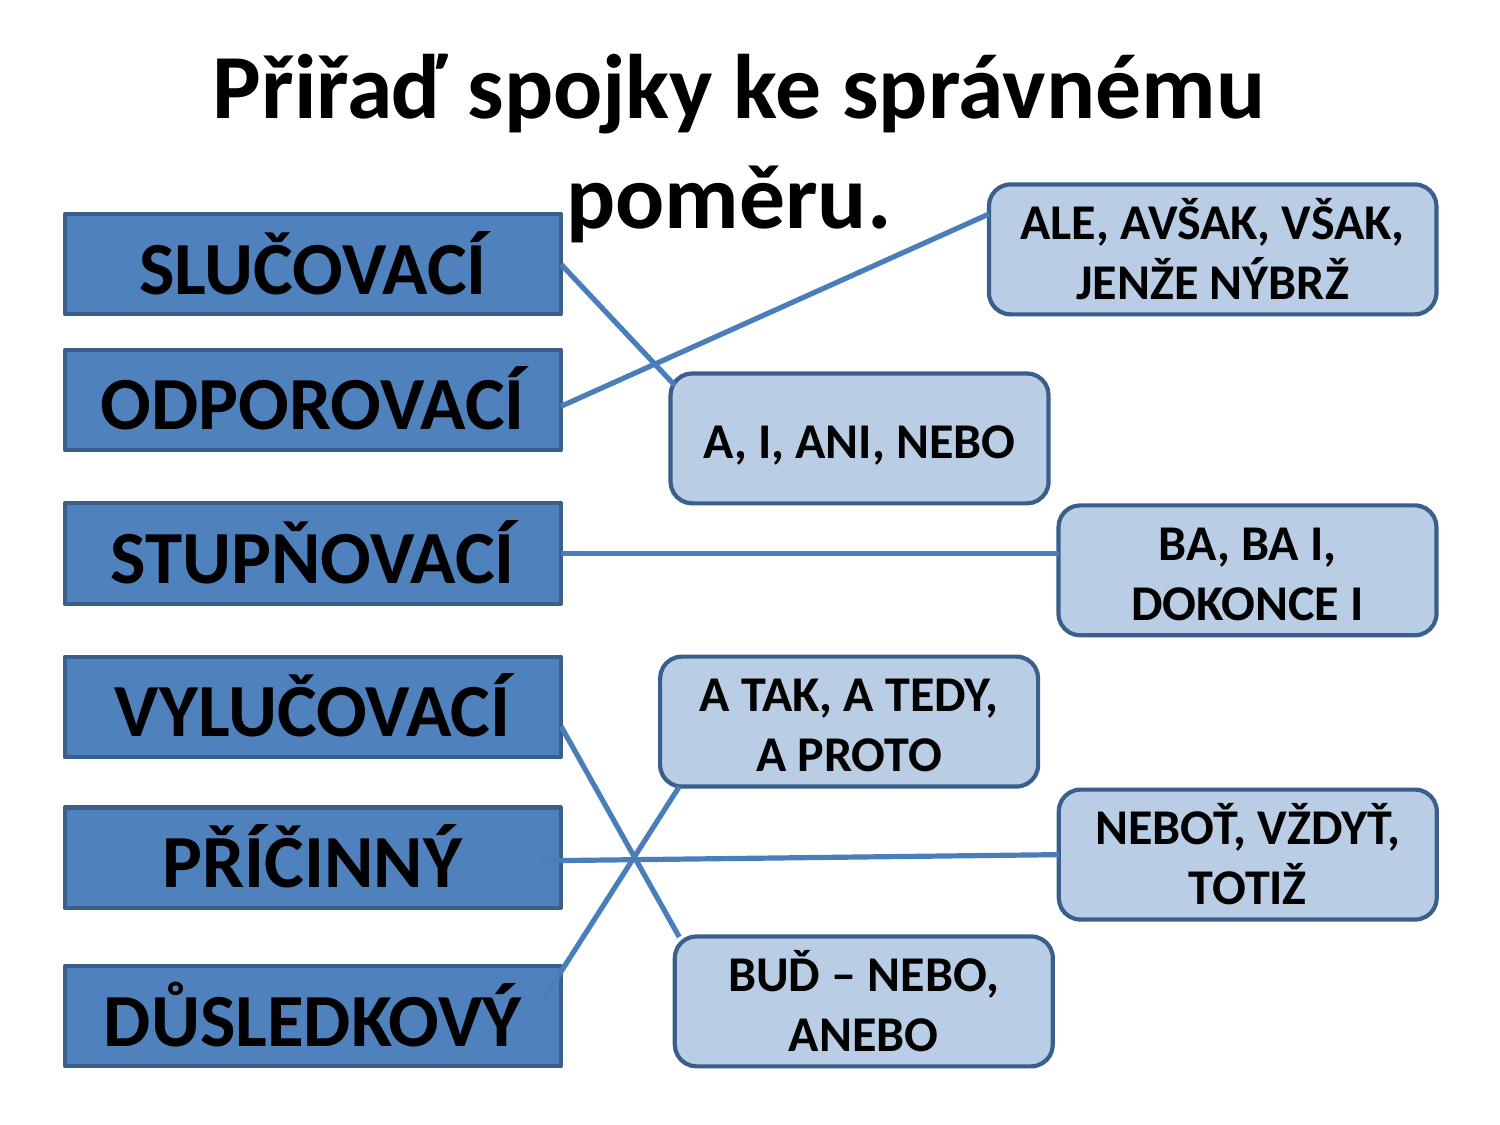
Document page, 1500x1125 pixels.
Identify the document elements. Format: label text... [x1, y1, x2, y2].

text_box ODPOROVACÍ [64, 349, 561, 451]
text_box DŮSLEDKOVÝ [64, 965, 561, 1067]
text_box STUPŇOVACÍ [64, 503, 561, 604]
title Přiřaď spojky ke správnému poměru. [64, 19, 1415, 147]
text_box NEBOŤ, VŽDYŤ, TOTIŽ [1058, 789, 1437, 920]
text_box ALE, AVŠAK, VŠAK, JENŽE NÝBRŽ [988, 184, 1437, 315]
text_box BA, BA I, DOKONCE I [1058, 505, 1437, 636]
text_box BUĎ – NEBO, ANEBO [674, 936, 1053, 1067]
text_box PŘÍČINNÝ [64, 807, 561, 908]
text_box VYLUČOVACÍ [64, 656, 561, 757]
text_box A, I, ANI, NEBO [670, 373, 1049, 504]
text_box SLUČOVACÍ [64, 213, 561, 315]
text_box A TAK, A TEDY, A PROTO [660, 656, 1039, 787]
